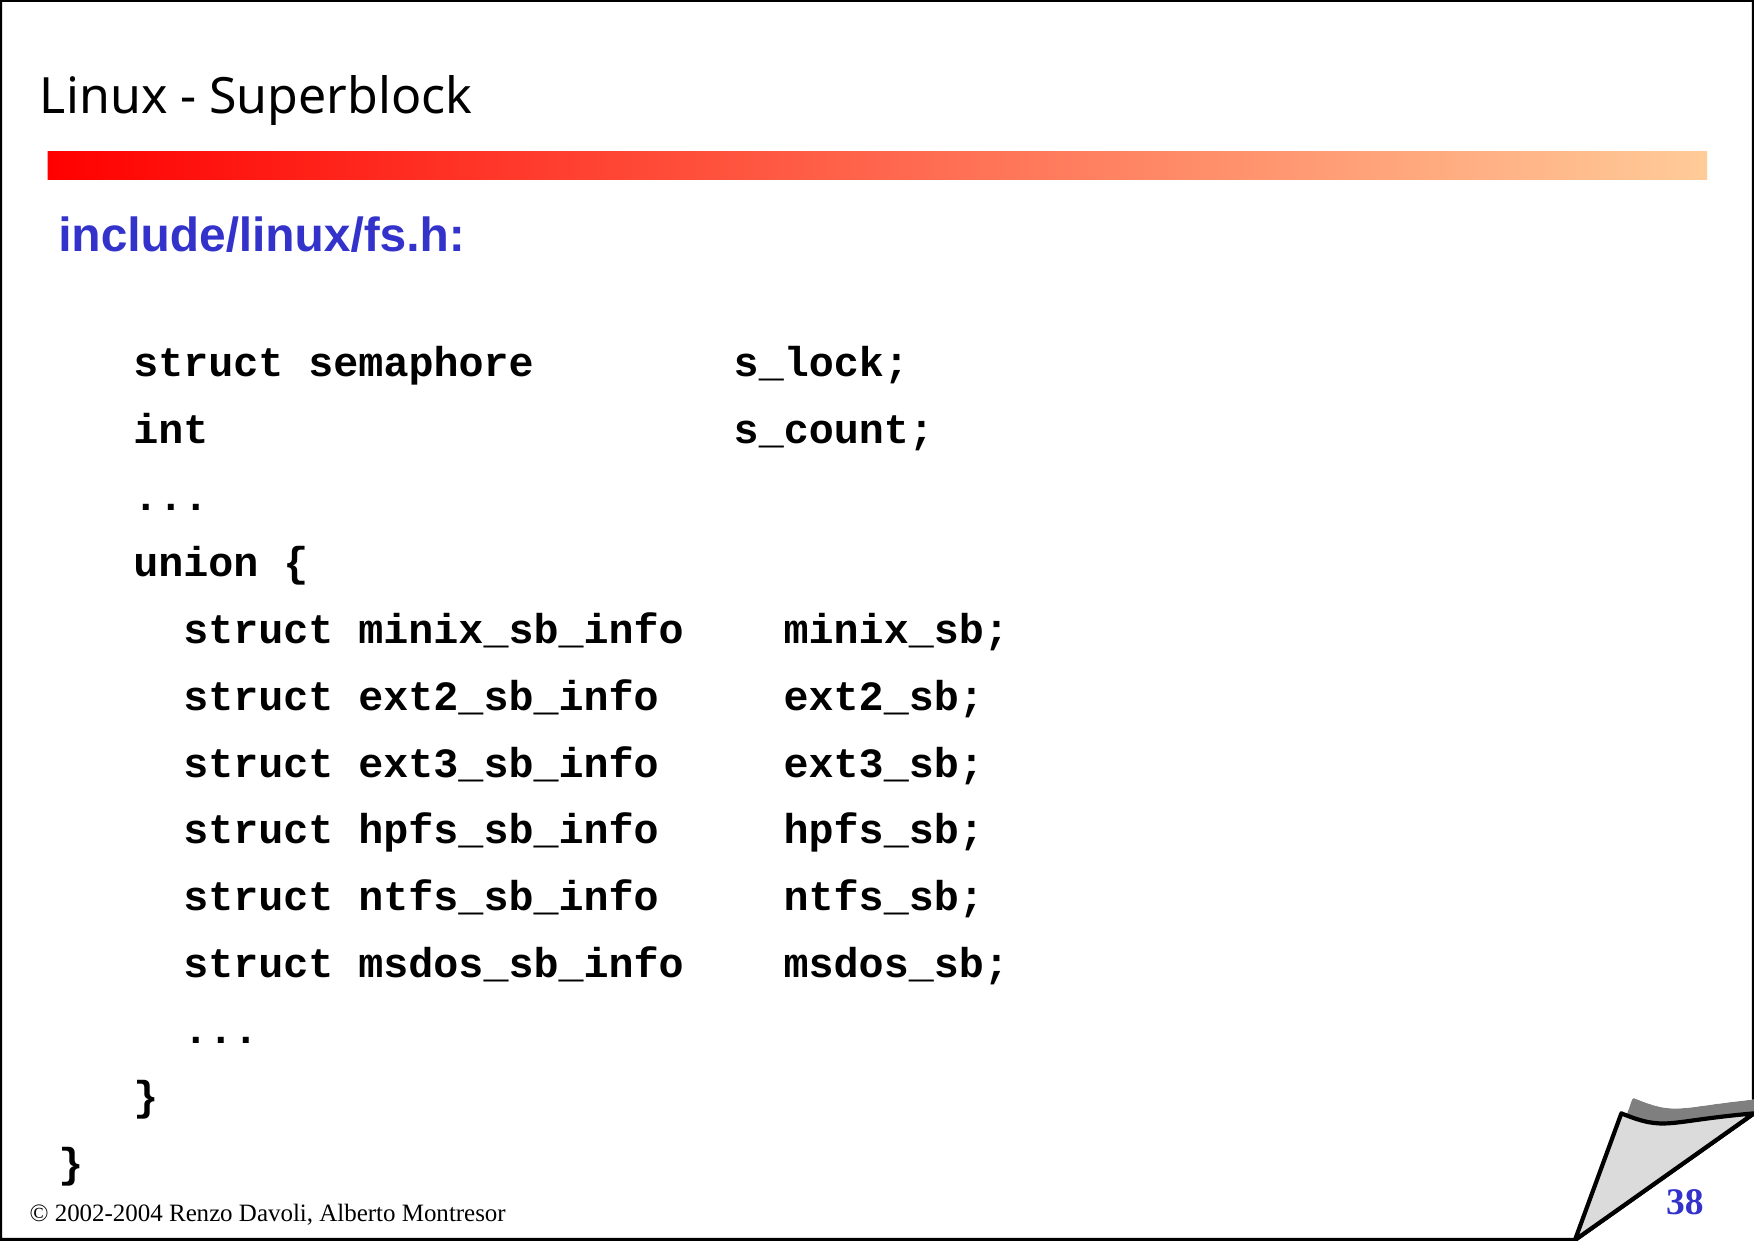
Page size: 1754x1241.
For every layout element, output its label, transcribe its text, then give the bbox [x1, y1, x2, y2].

list include/linux/fs.h: struct semaphore s_lock; int s_count; ... union { struct minix_sb_info minix_sb; struct ext2_sb_info ext2_sb; struct ext3_sb_info ext3_sb; struct hpfs_sb_info hpfs_sb; struct ntfs_sb_info ntfs_sb; struct msdos_sb_info msdos_sb; ... } } [58, 206, 1696, 1241]
title Linux - Superblock [40, 49, 1714, 144]
